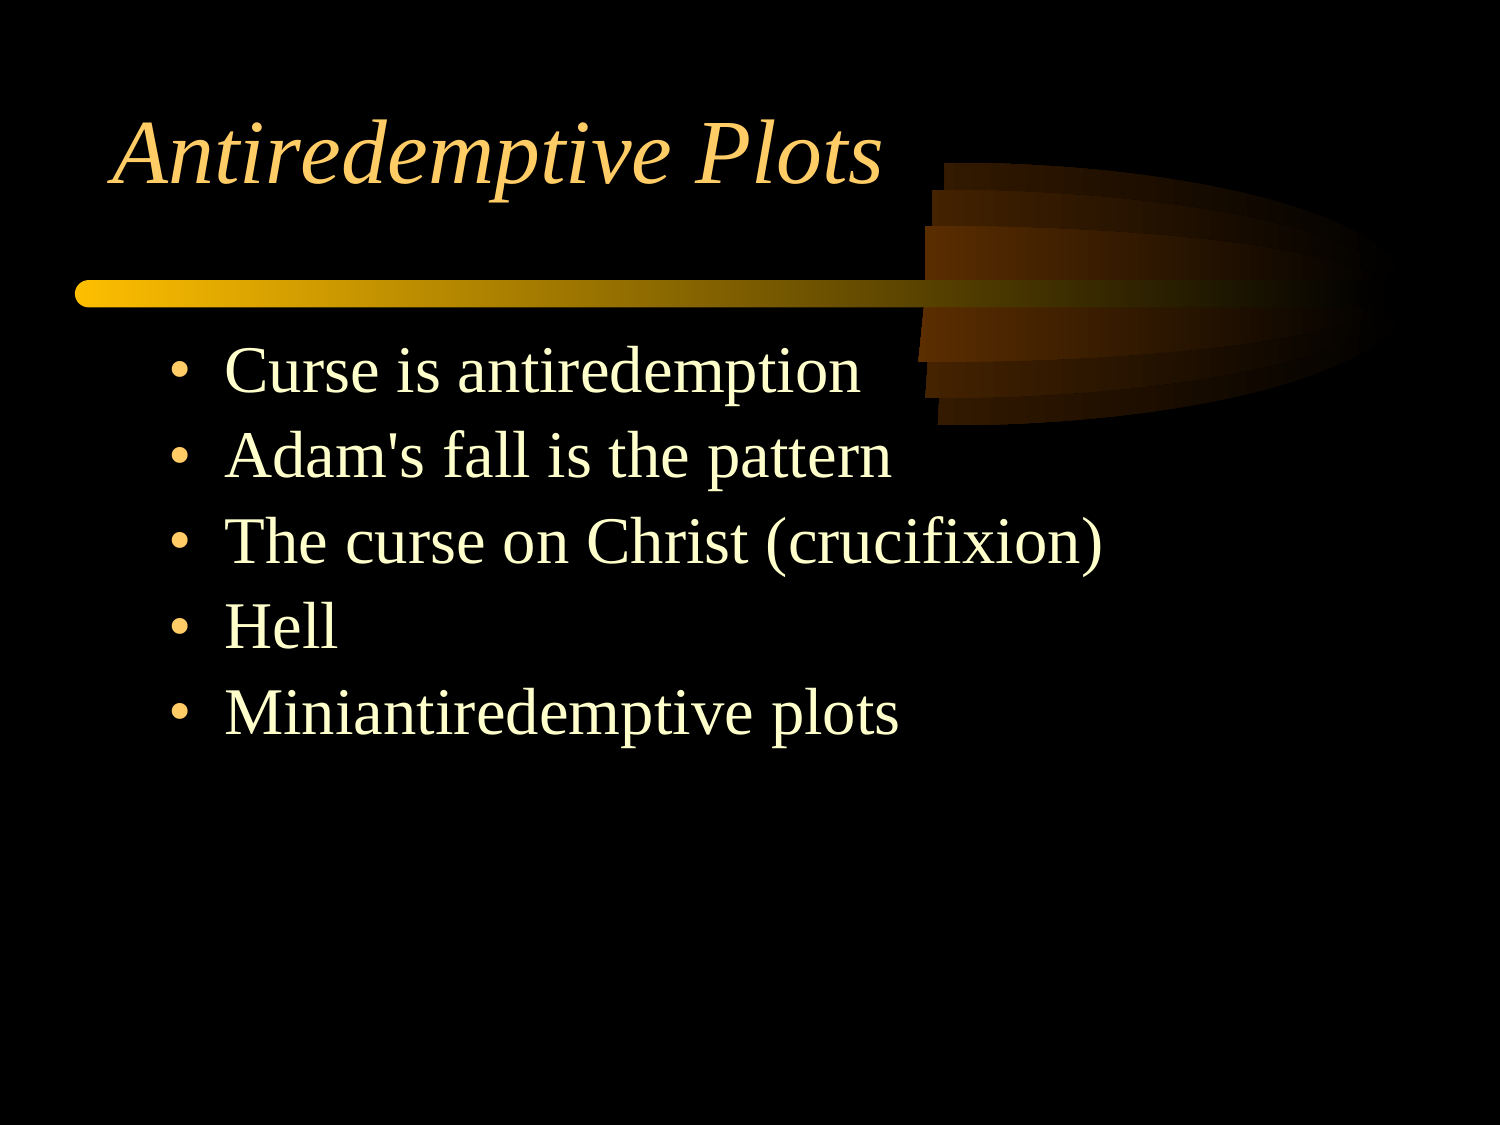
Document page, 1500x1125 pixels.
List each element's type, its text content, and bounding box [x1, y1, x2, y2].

list Curse is antiredemption Adam's fall is the pattern The curse on Christ (crucifixion) Hell Miniantiredemptive plots [112, 337, 1388, 990]
title Antiredemptive Plots [112, 62, 1388, 250]
